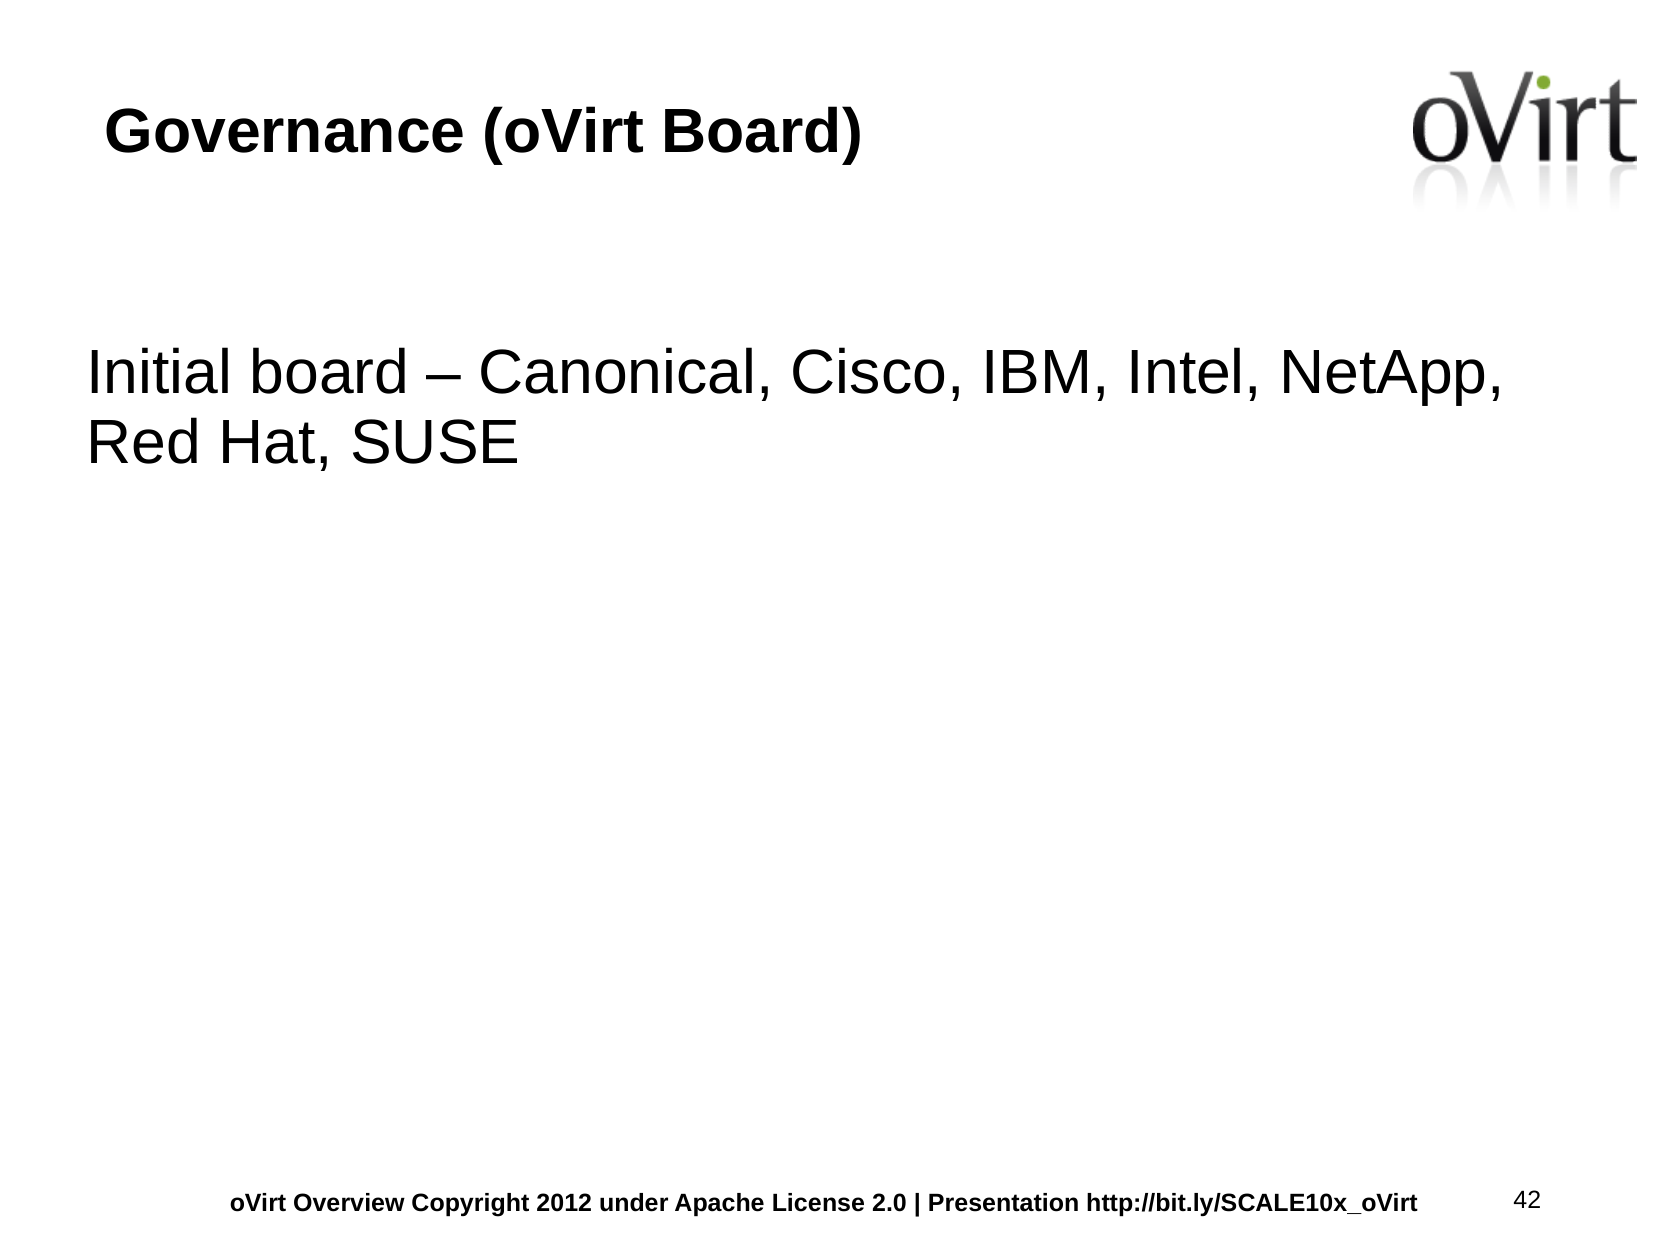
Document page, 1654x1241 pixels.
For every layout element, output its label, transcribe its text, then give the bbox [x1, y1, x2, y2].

title Governance (oVirt Board) [82, 37, 1303, 226]
picture [1413, 63, 1637, 212]
list Initial board – Canonical, Cisco, IBM, Intel, NetApp, Red Hat, SUSE [86, 337, 1576, 526]
